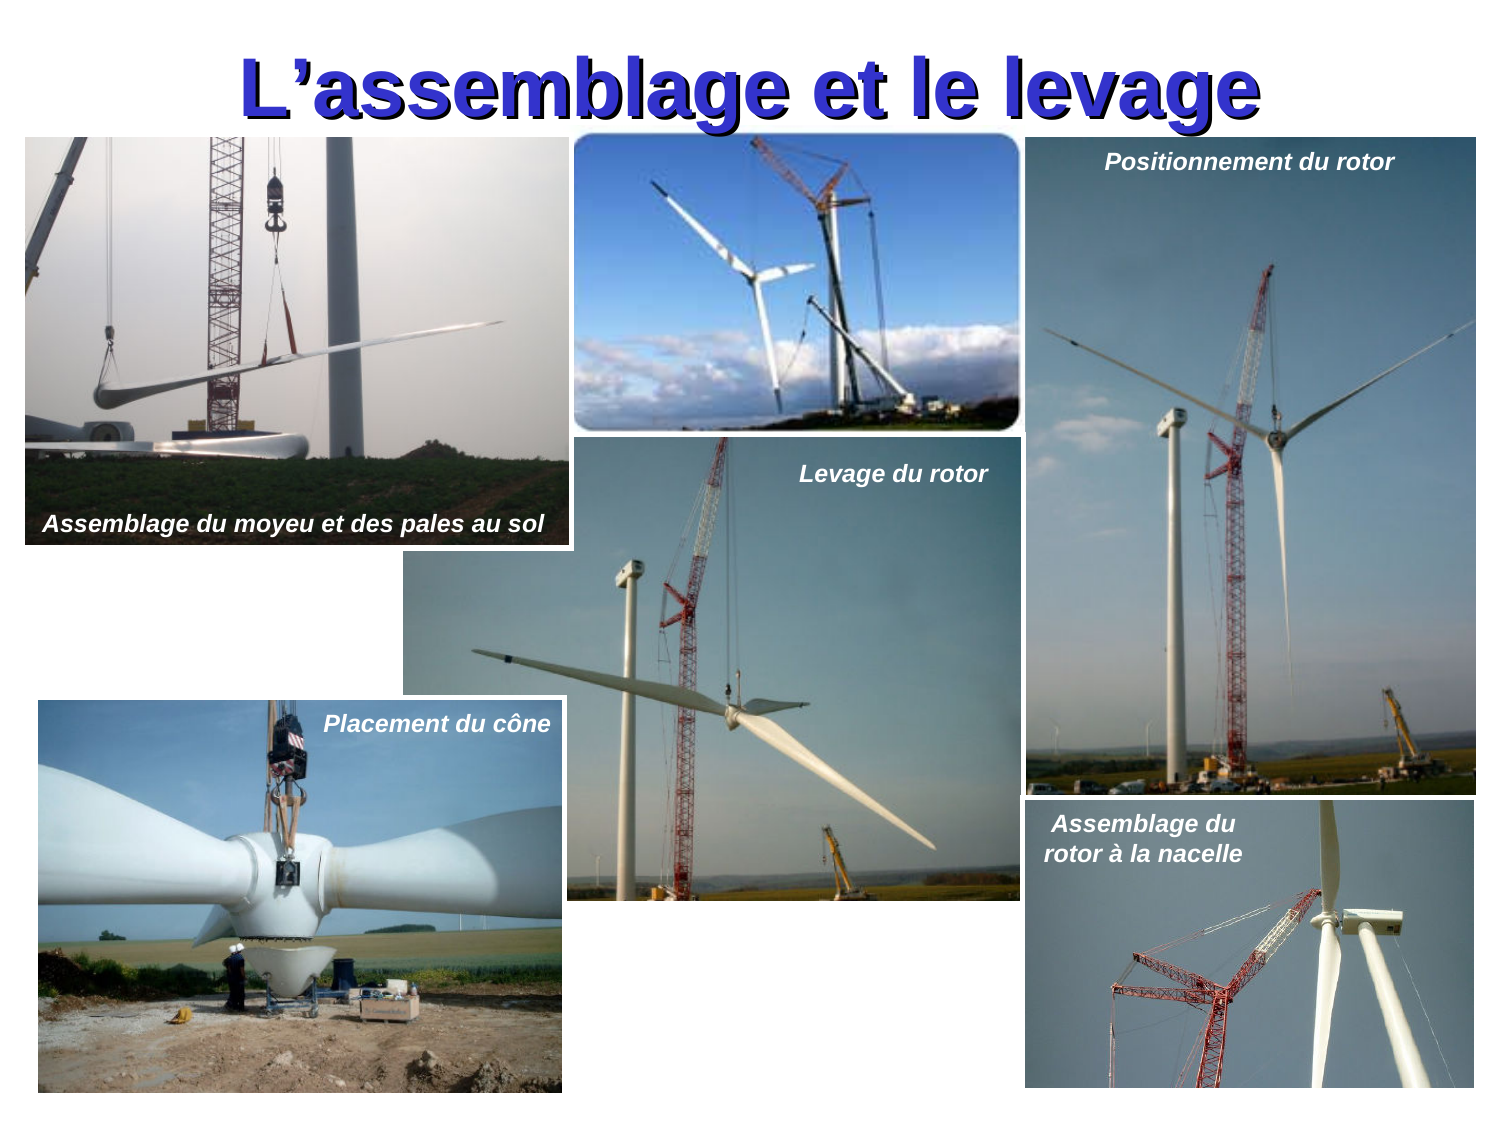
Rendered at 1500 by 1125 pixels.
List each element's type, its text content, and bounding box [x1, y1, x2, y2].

text_box Positionnement du rotor [1087, 137, 1413, 183]
picture [574, 137, 1476, 795]
text_box L’assemblage et le levage [50, 24, 1451, 141]
text_box Placement du cône [287, 699, 588, 746]
picture [24, 137, 569, 546]
picture [1025, 800, 1475, 1088]
text_box Assemblage du rotor à la nacelle [1012, 799, 1276, 876]
picture [402, 437, 1021, 902]
picture [37, 699, 563, 1094]
text_box Assemblage du moyeu et des pales au sol [24, 500, 563, 546]
text_box Levage du rotor [774, 450, 1013, 496]
